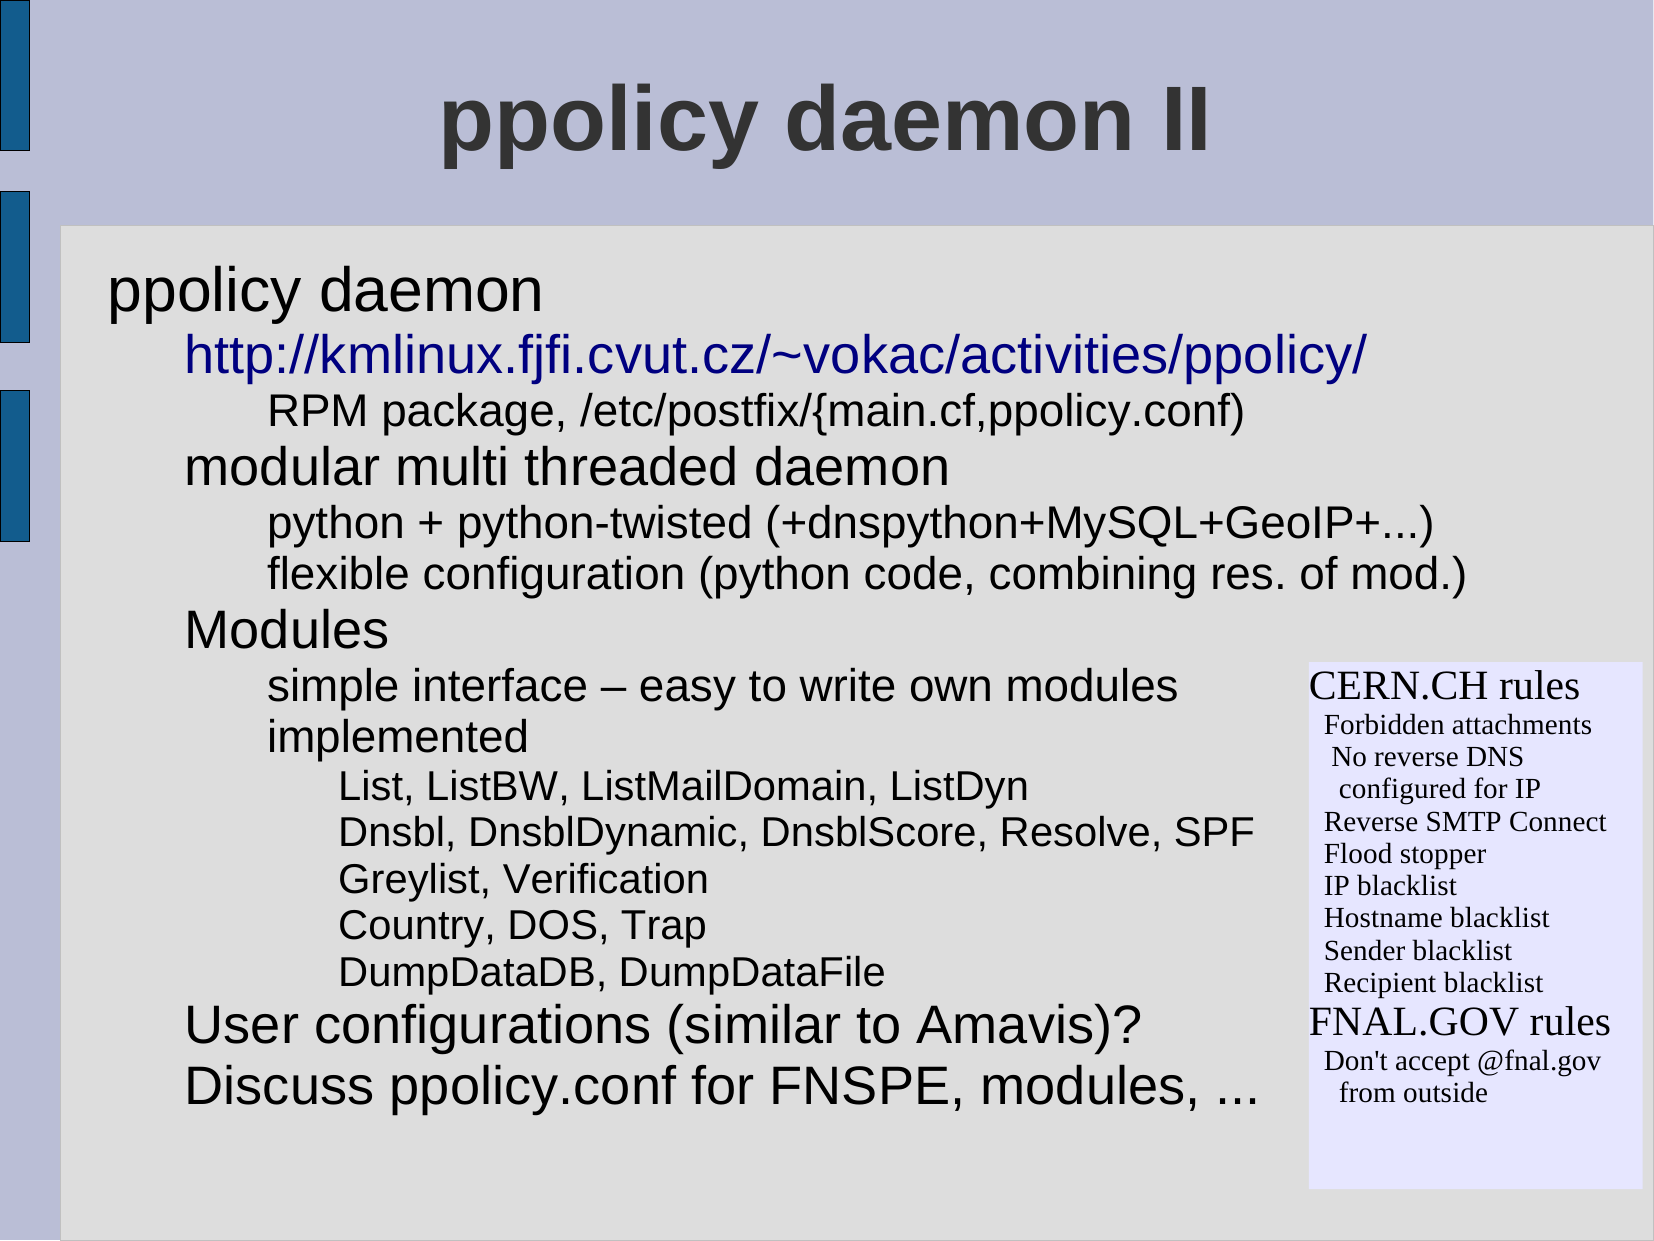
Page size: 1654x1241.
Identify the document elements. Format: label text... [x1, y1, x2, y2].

title ppolicy daemon II [120, 15, 1533, 223]
list ppolicy daemon http://kmlinux.fjfi.cvut.cz/~vokac/activities/ppolicy/ RPM package, /etc/postfix/{main.cf,ppolicy.conf) modular multi threaded daemon python + python-twisted (+dnspython+MySQL+GeoIP+...) flexible configuration (python code, combining res. of mod.) Modules simple interface – easy to write own modules implemented List, ListBW, ListMailDomain, ListDyn Dnsbl, DnsblDynamic, DnsblScore, Resolve, SPF Greylist, Verification Country, DOS, Trap DumpDataDB, DumpDataFile User configurations (similar to Amavis)? Discuss ppolicy.conf for FNSPE, modules, ... [90, 255, 1561, 1187]
text_box CERN.CH rules Forbidden attachments No reverse DNS configured for IP Reverse SMTP Connect Flood stopper IP blacklist Hostname blacklist Sender blacklist Recipient blacklist FNAL.GOV rules Don't accept @fnal.gov from outside [1308, 662, 1643, 1190]
